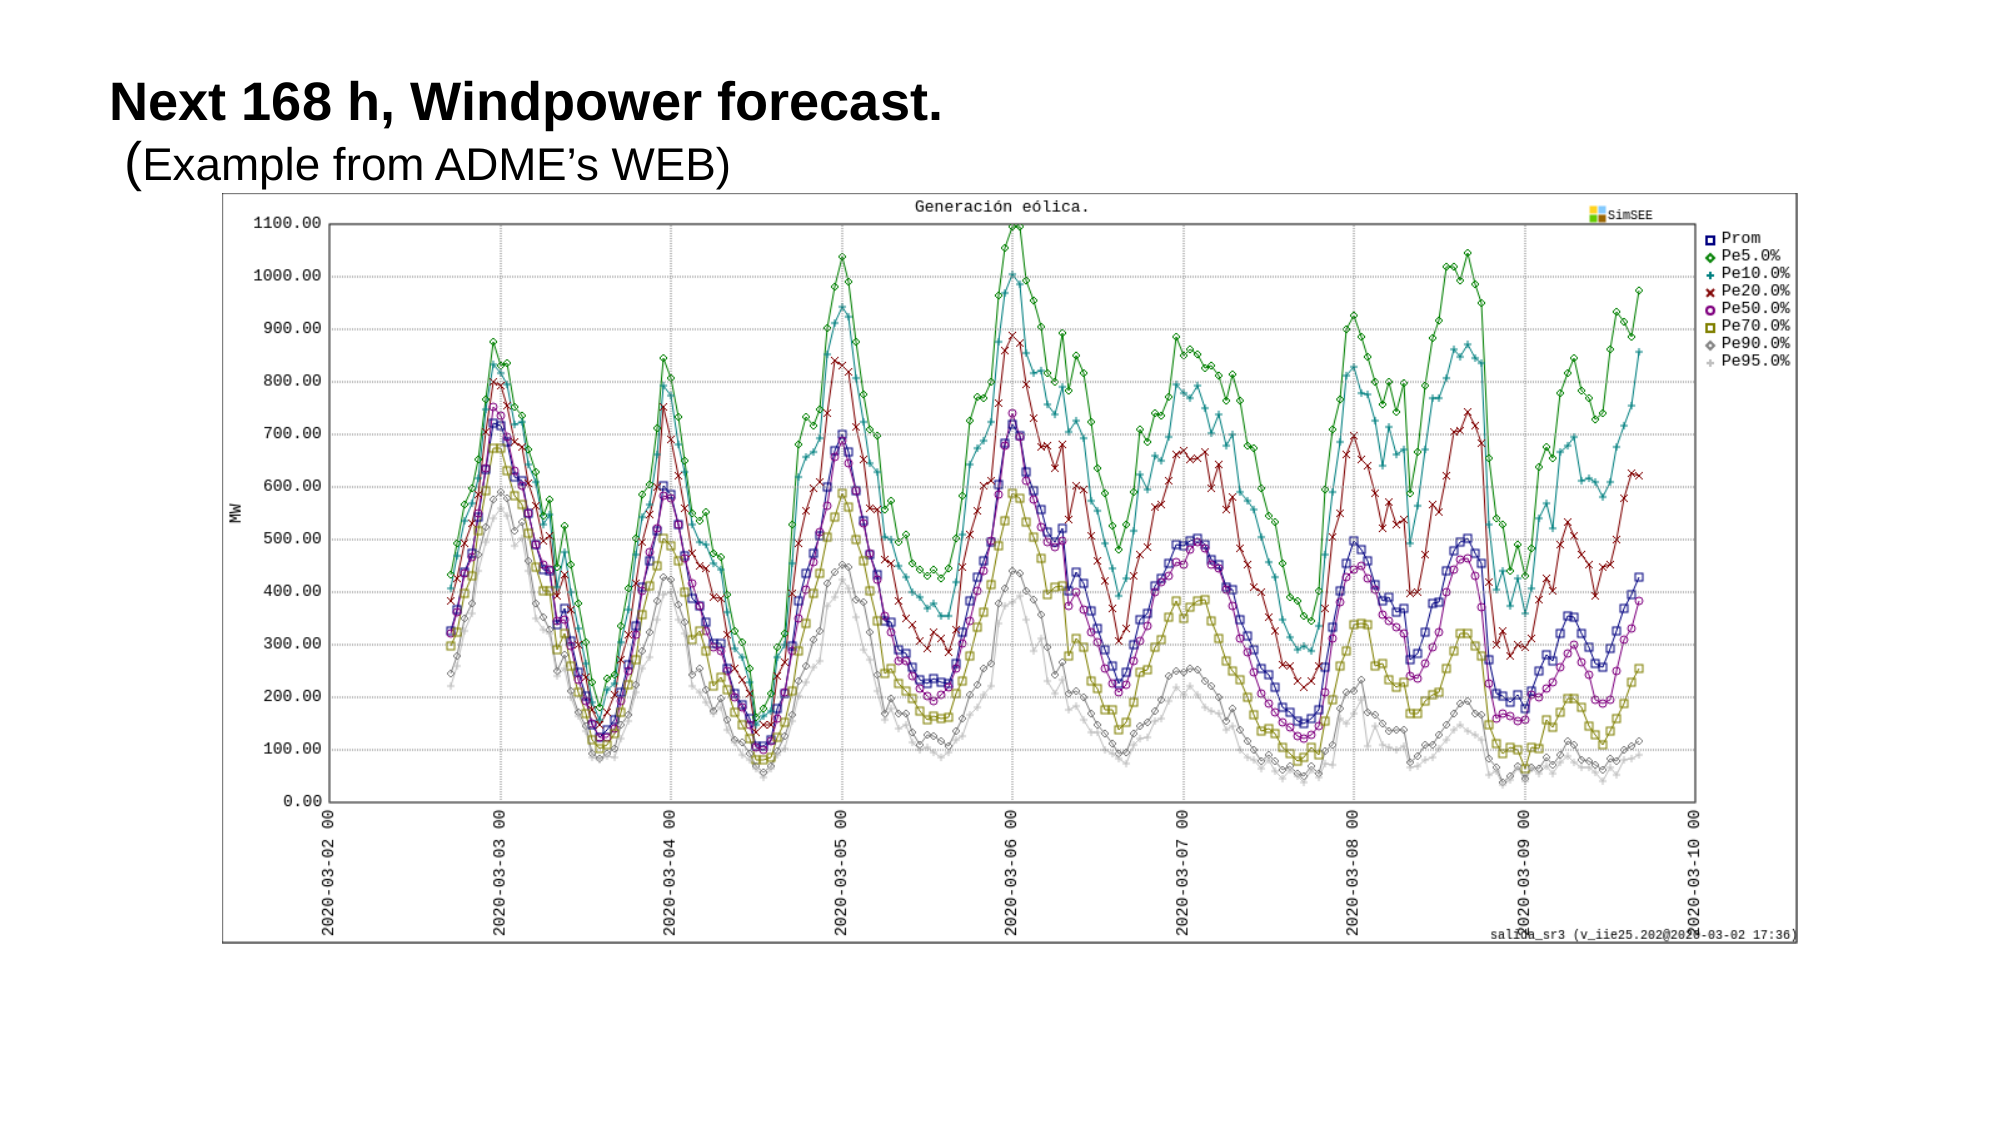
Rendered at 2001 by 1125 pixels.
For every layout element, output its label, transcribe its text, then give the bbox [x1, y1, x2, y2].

picture [222, 193, 1798, 944]
text_box Next 168 h, Windpower forecast. (Example from ADME’s WEB) [94, 63, 1595, 200]
